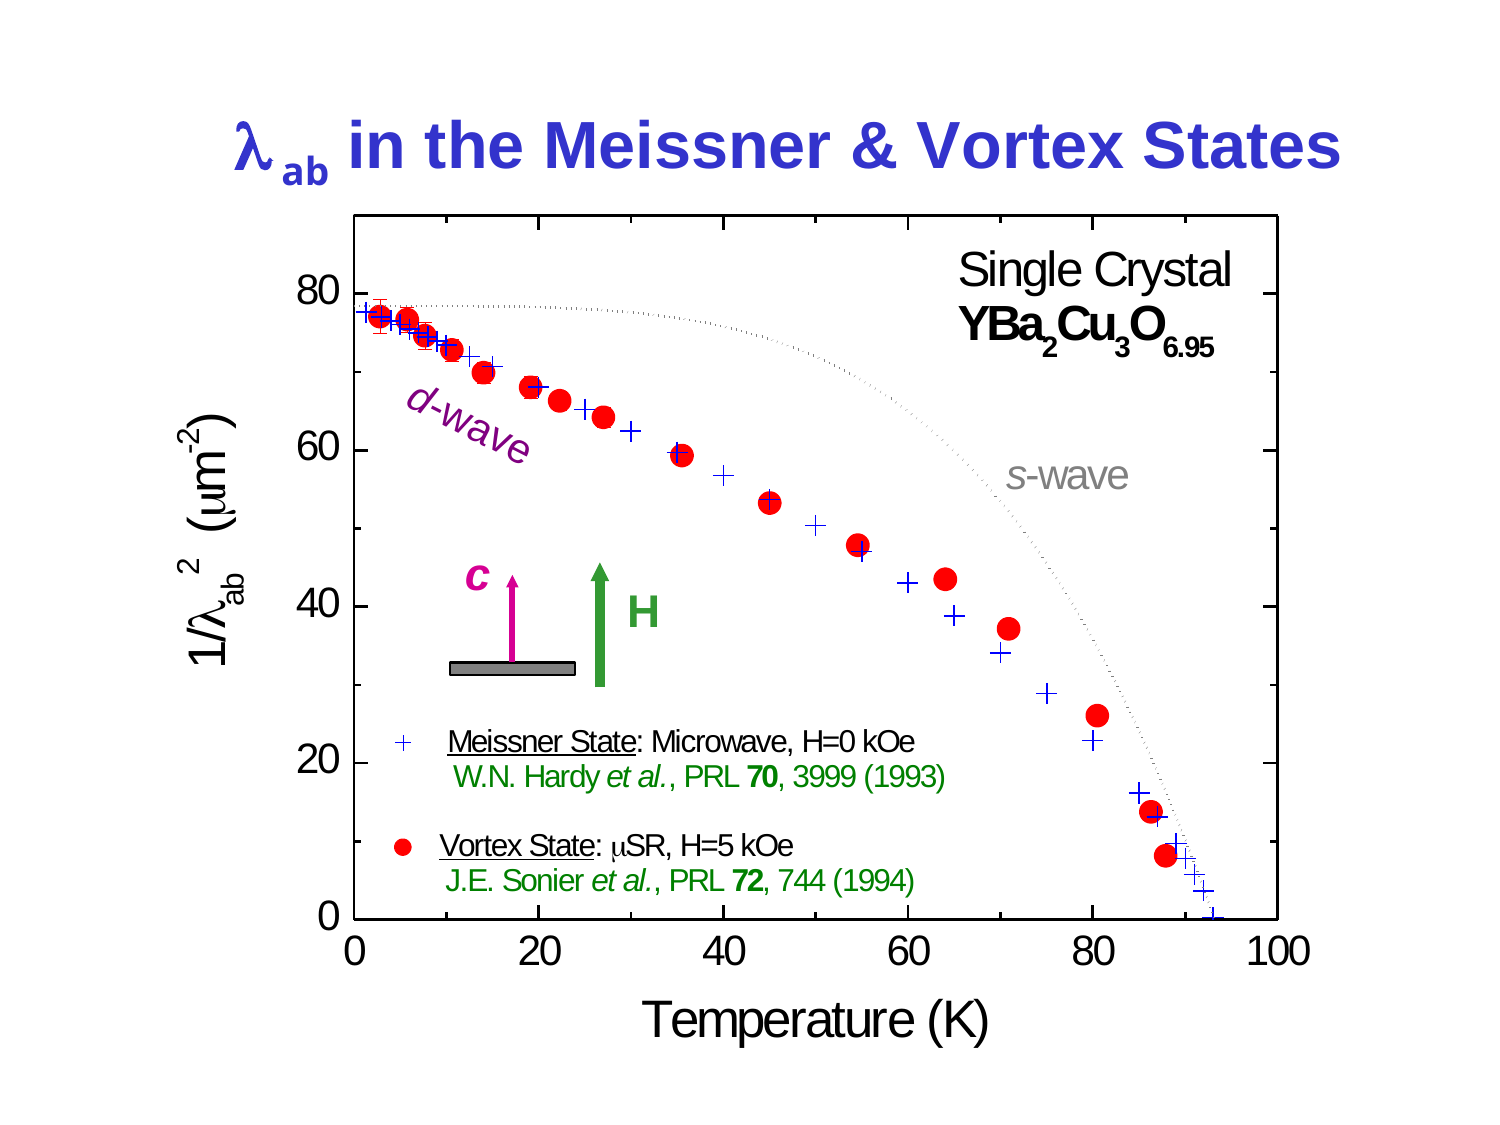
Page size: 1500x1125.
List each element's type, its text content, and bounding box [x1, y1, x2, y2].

text_box  ab in the Meissner & Vortex States [156, 97, 1423, 206]
picture [102, 79, 1415, 1125]
text_box d-wave [401, 368, 544, 472]
